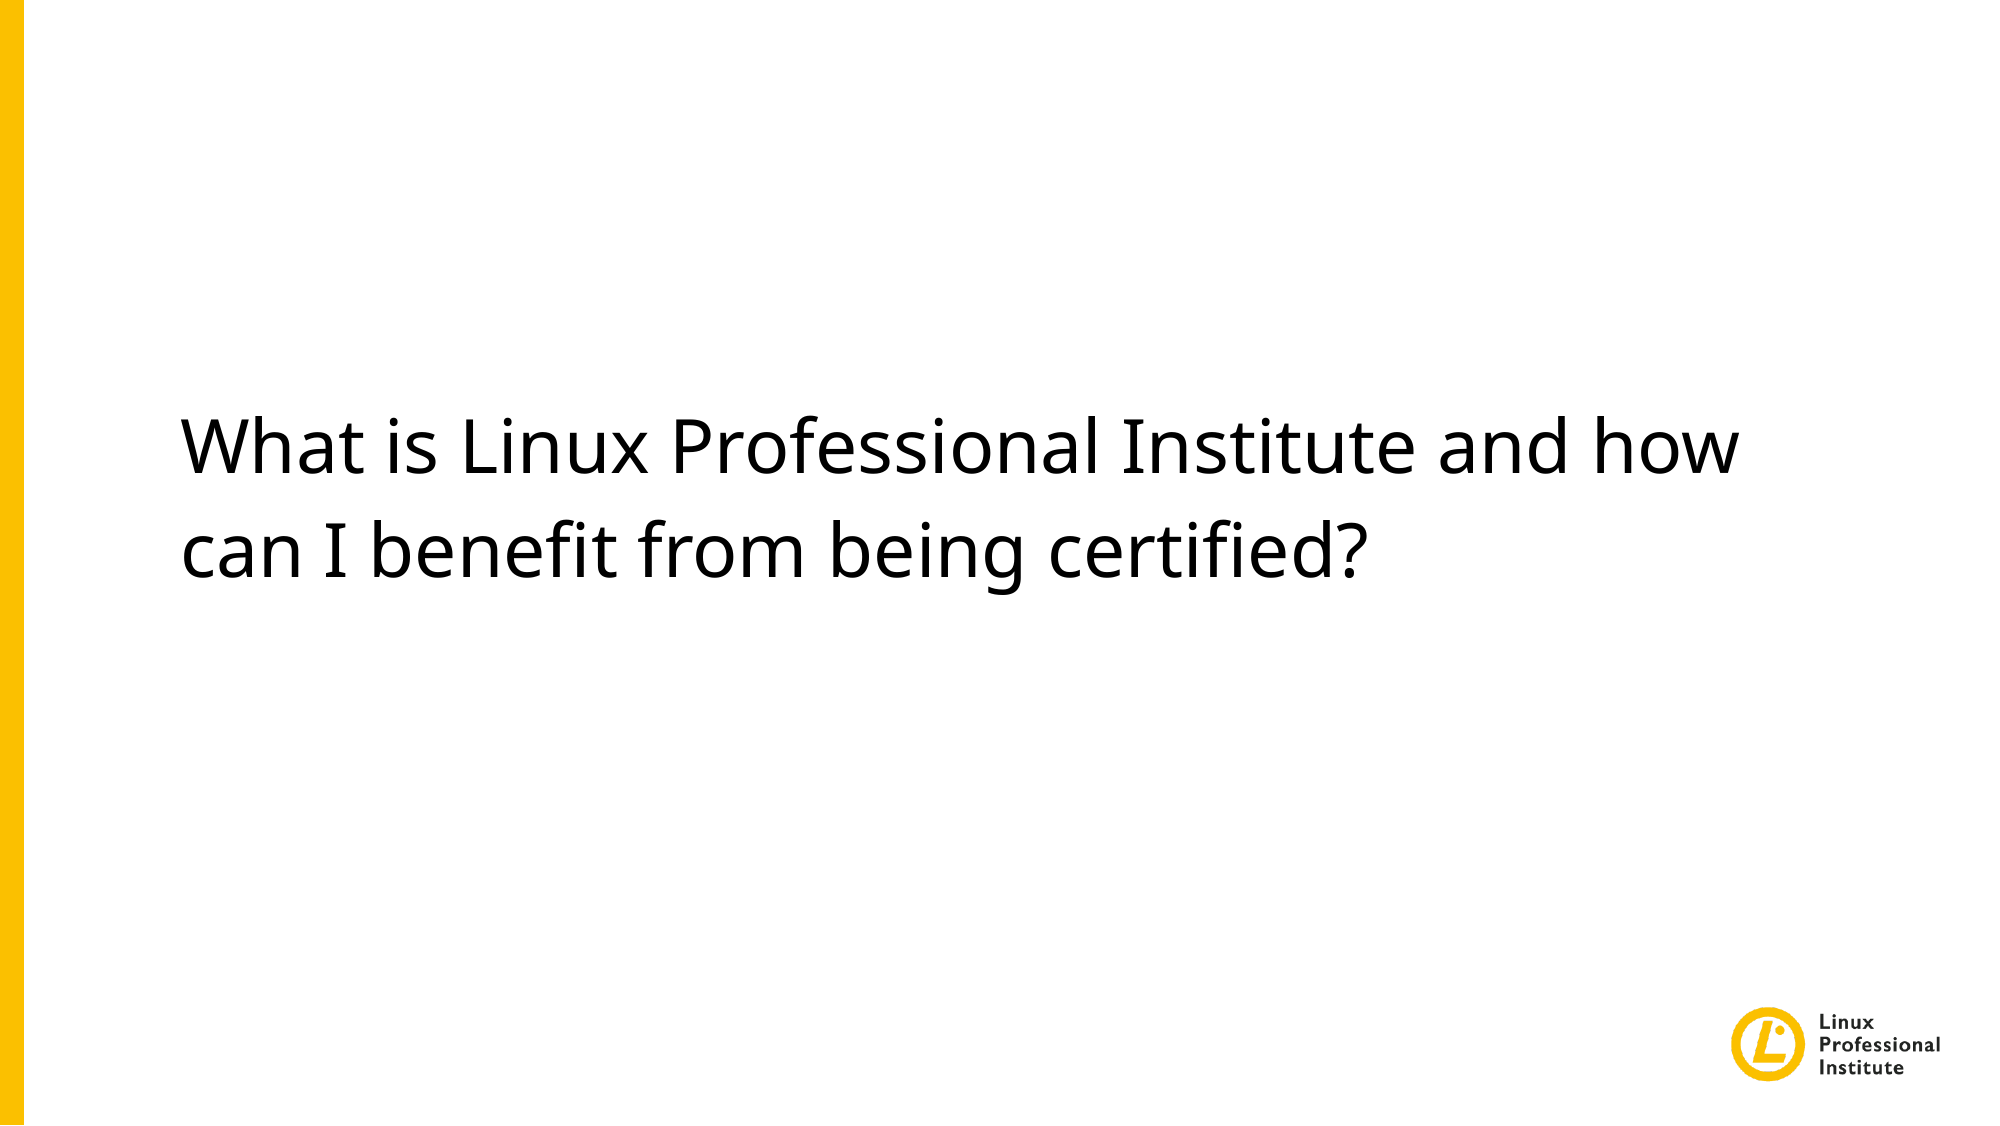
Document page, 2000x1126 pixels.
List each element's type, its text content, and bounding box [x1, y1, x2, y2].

text_box What is Linux Professional Institute and how can I benefit from being certified? [165, 377, 1890, 615]
picture [1701, 987, 1969, 1101]
text_box [0, 0, 24, 1125]
